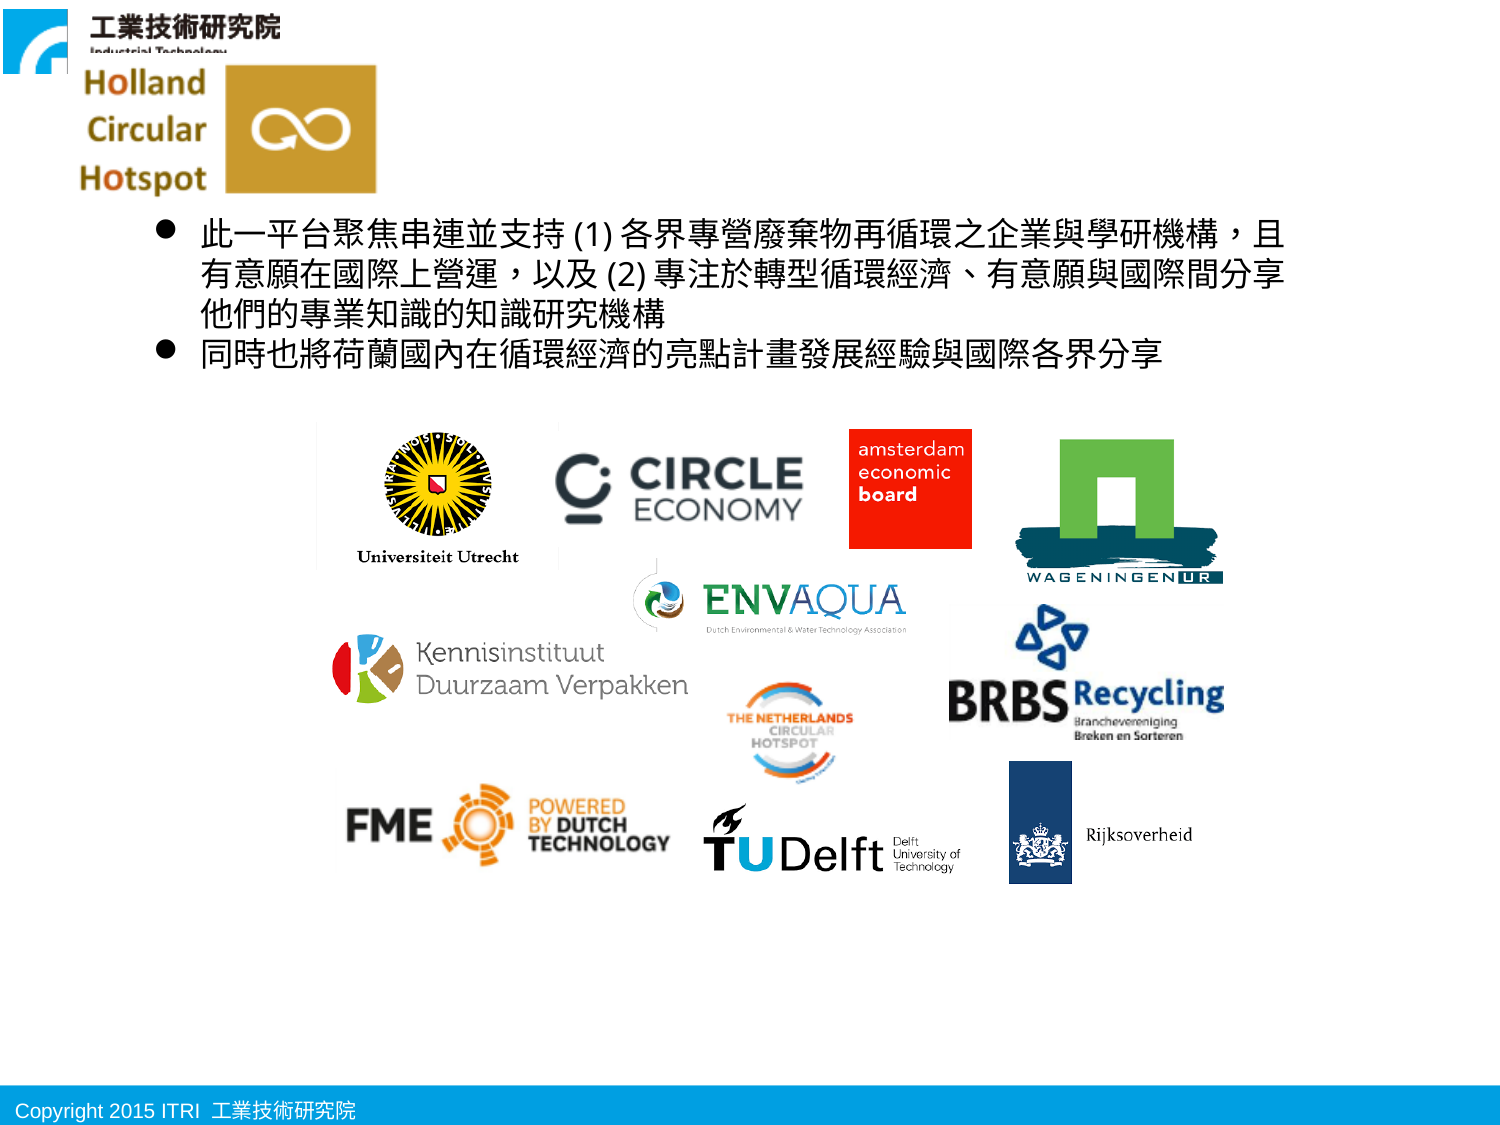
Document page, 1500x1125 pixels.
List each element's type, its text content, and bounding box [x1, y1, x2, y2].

picture [335, 768, 683, 873]
picture [849, 425, 1223, 584]
picture [298, 422, 826, 571]
picture [949, 604, 1224, 740]
picture [686, 761, 1223, 914]
text_box 此一平台聚焦串連並支持(1)各界專營廢棄物再循環之企業與學研機構，且有意願在國際上營運，以及(2)專注於轉型循環經濟、有意願與國際間分享他們的專業知識的知識研究機構 同時也將荷蘭國內在循環經濟的亮點計畫發展經驗與國際各界分享 [63, 205, 1316, 382]
picture [330, 558, 906, 705]
picture [691, 672, 889, 786]
picture [19, 9, 390, 205]
